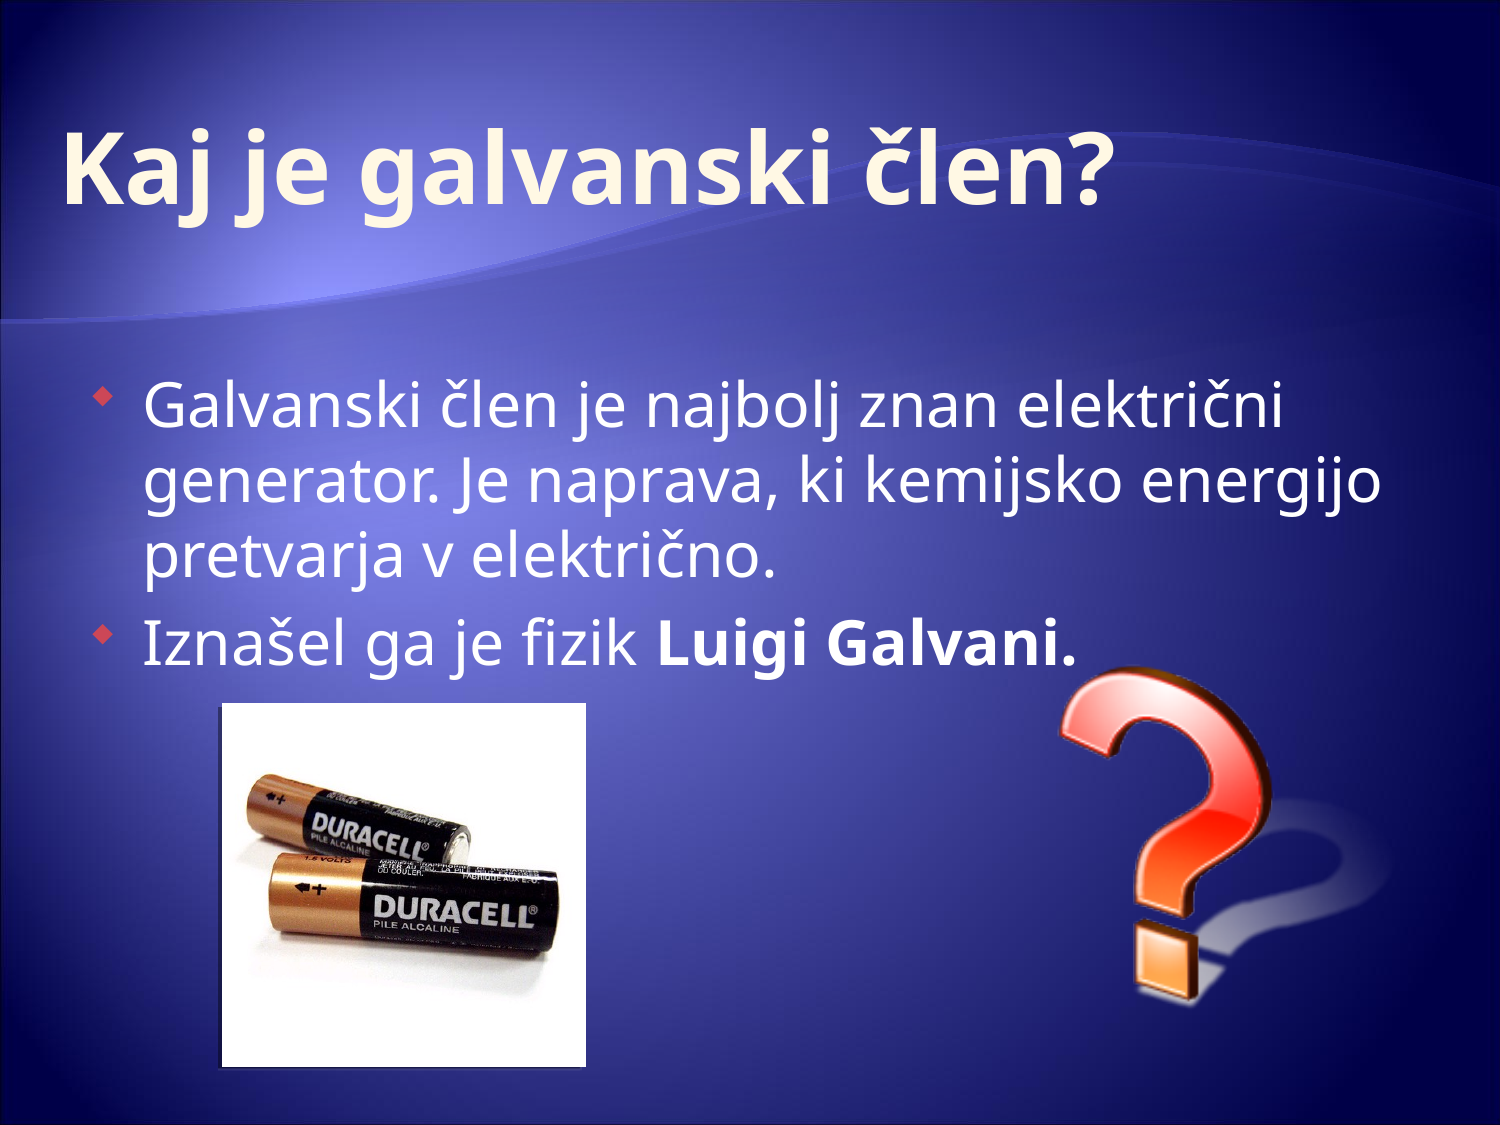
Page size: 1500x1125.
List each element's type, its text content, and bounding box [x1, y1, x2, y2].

list Galvanski člen je najbolj znan električni generator. Je naprava, ki kemijsko energijo pretvarja v električno. Iznašel ga je fizik Luigi Galvani. [75, 357, 1425, 1033]
picture [0, 0, 1500, 1125]
title Kaj je galvanski člen? [58, 46, 1409, 227]
